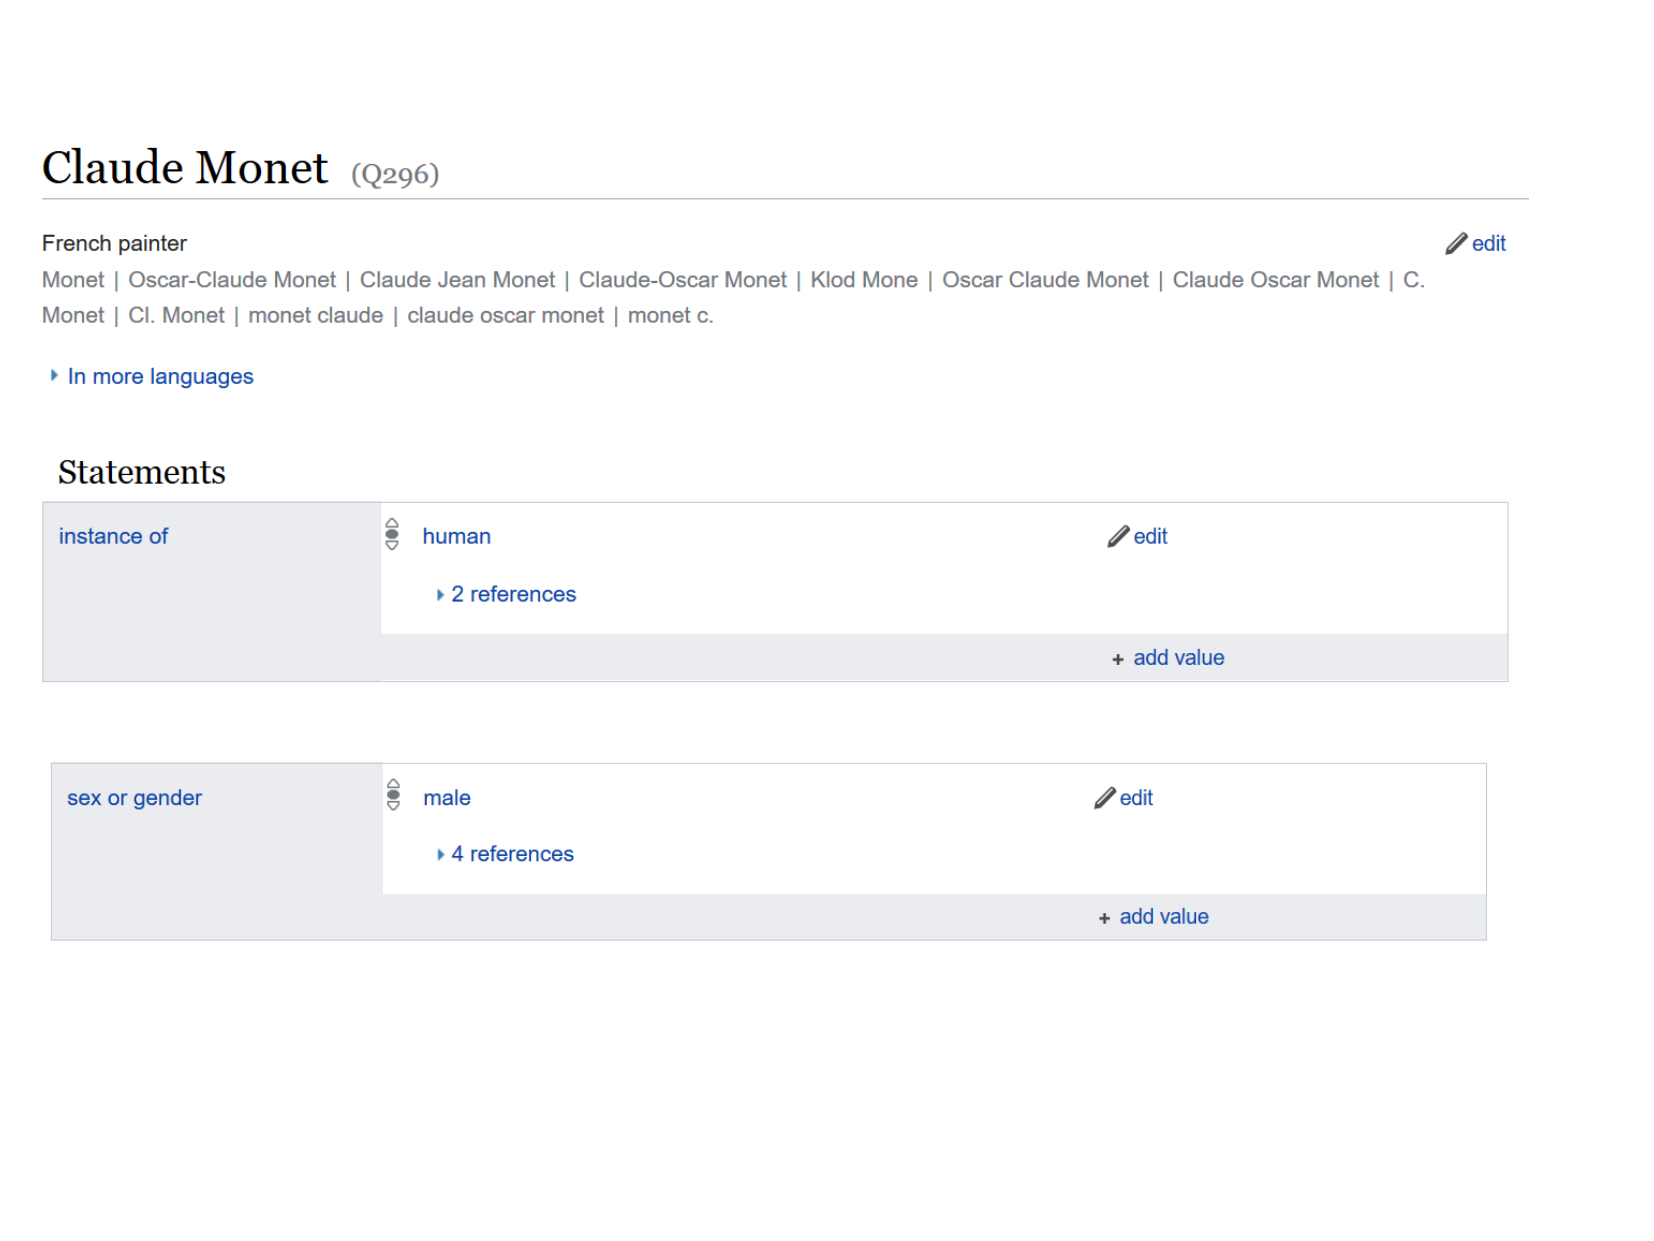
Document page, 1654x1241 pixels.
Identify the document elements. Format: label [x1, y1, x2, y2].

picture [32, 748, 1507, 964]
picture [23, 120, 1529, 710]
